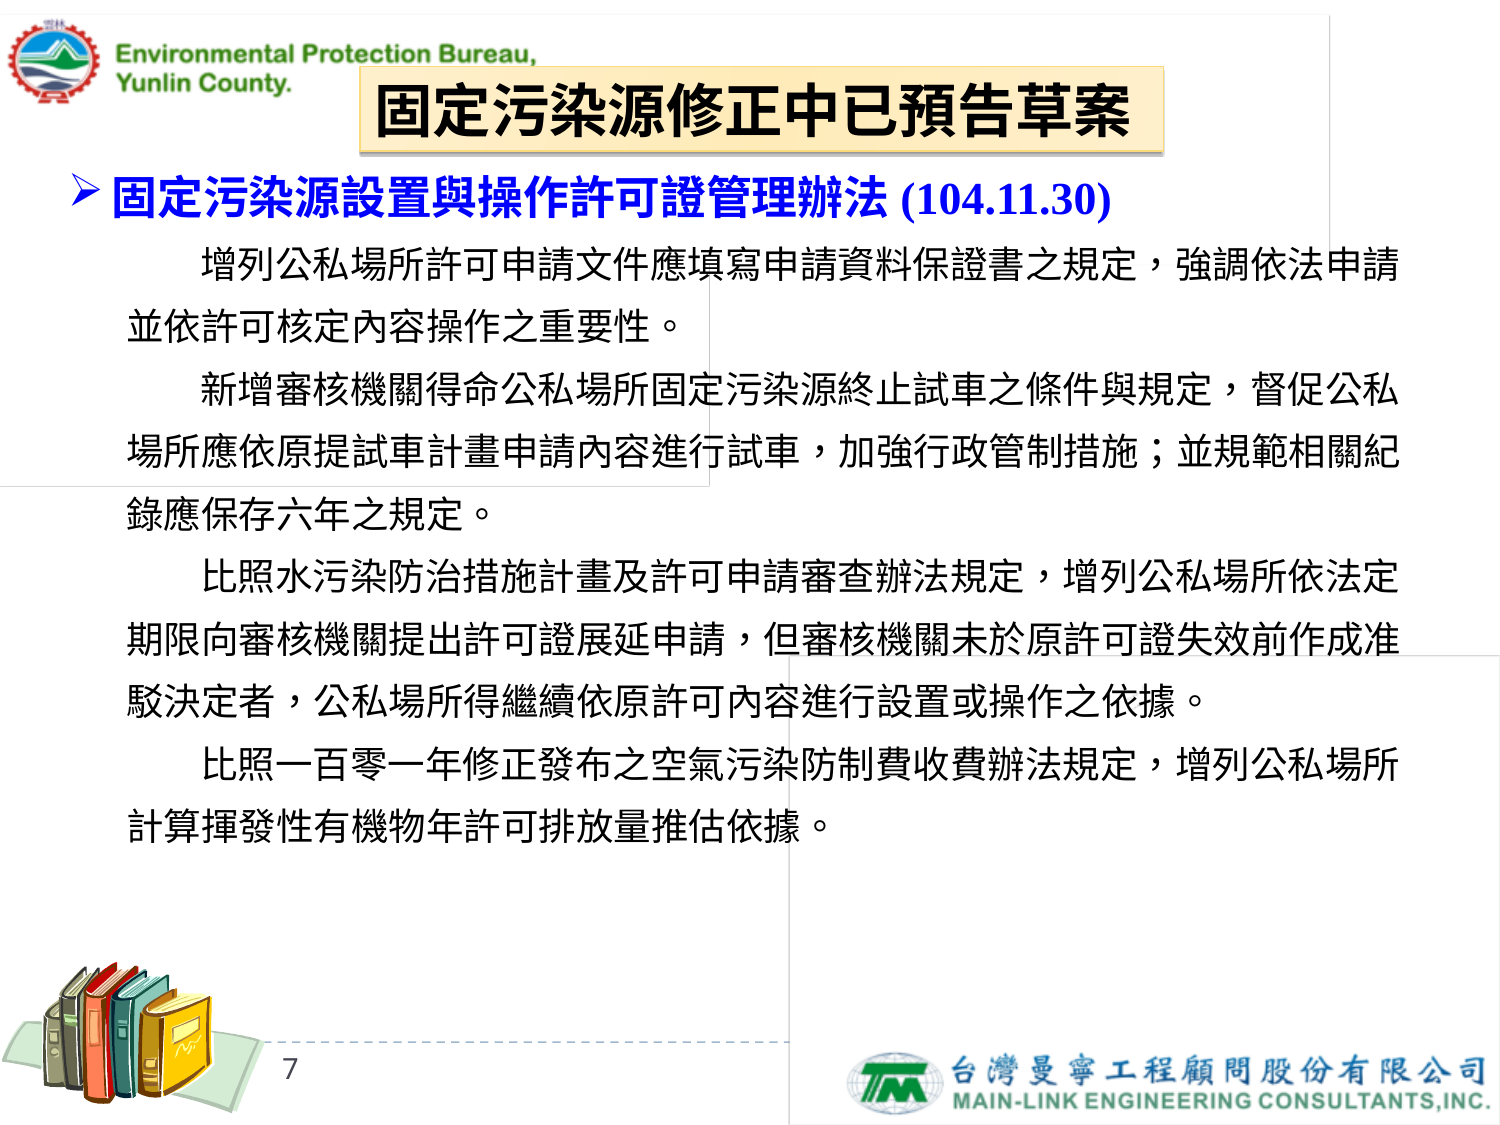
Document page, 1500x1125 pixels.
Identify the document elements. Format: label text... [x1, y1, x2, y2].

text_box <編號> [267, 1043, 593, 1104]
text_box 固定污染源設置與操作許可證管理辦法(104.11.30) 增列公私場所許可申請文件應填寫申請資料保證書之規定，強調依法申請並依許可核定內容操作之重要性。 新增審核機關得命公私場所固定污染源終止試車之條件與規定，督促公私場所應依原提試車計畫申請內容進行試車，加強行政管制措施；並規範相關紀錄應保存六年之規定。 比照水污染防治措施計畫及許可申請審查辦法規定，增列公私場所依法定期限向審核機關提出許可證展延申請，但審核機關未於原許可證失效前作成准駁決定者，公私場所得繼續依原許可內容進行設置或操作之依據。 比照一百零一年修正發布之空氣污染防制費收費辦法規定，增列公私場所計算揮發性有機物年許可排放量推估依據。 [53, 160, 1436, 856]
picture [0, 0, 1500, 1125]
text_box 固定污染源修正中已預告草案 [360, 66, 1164, 152]
